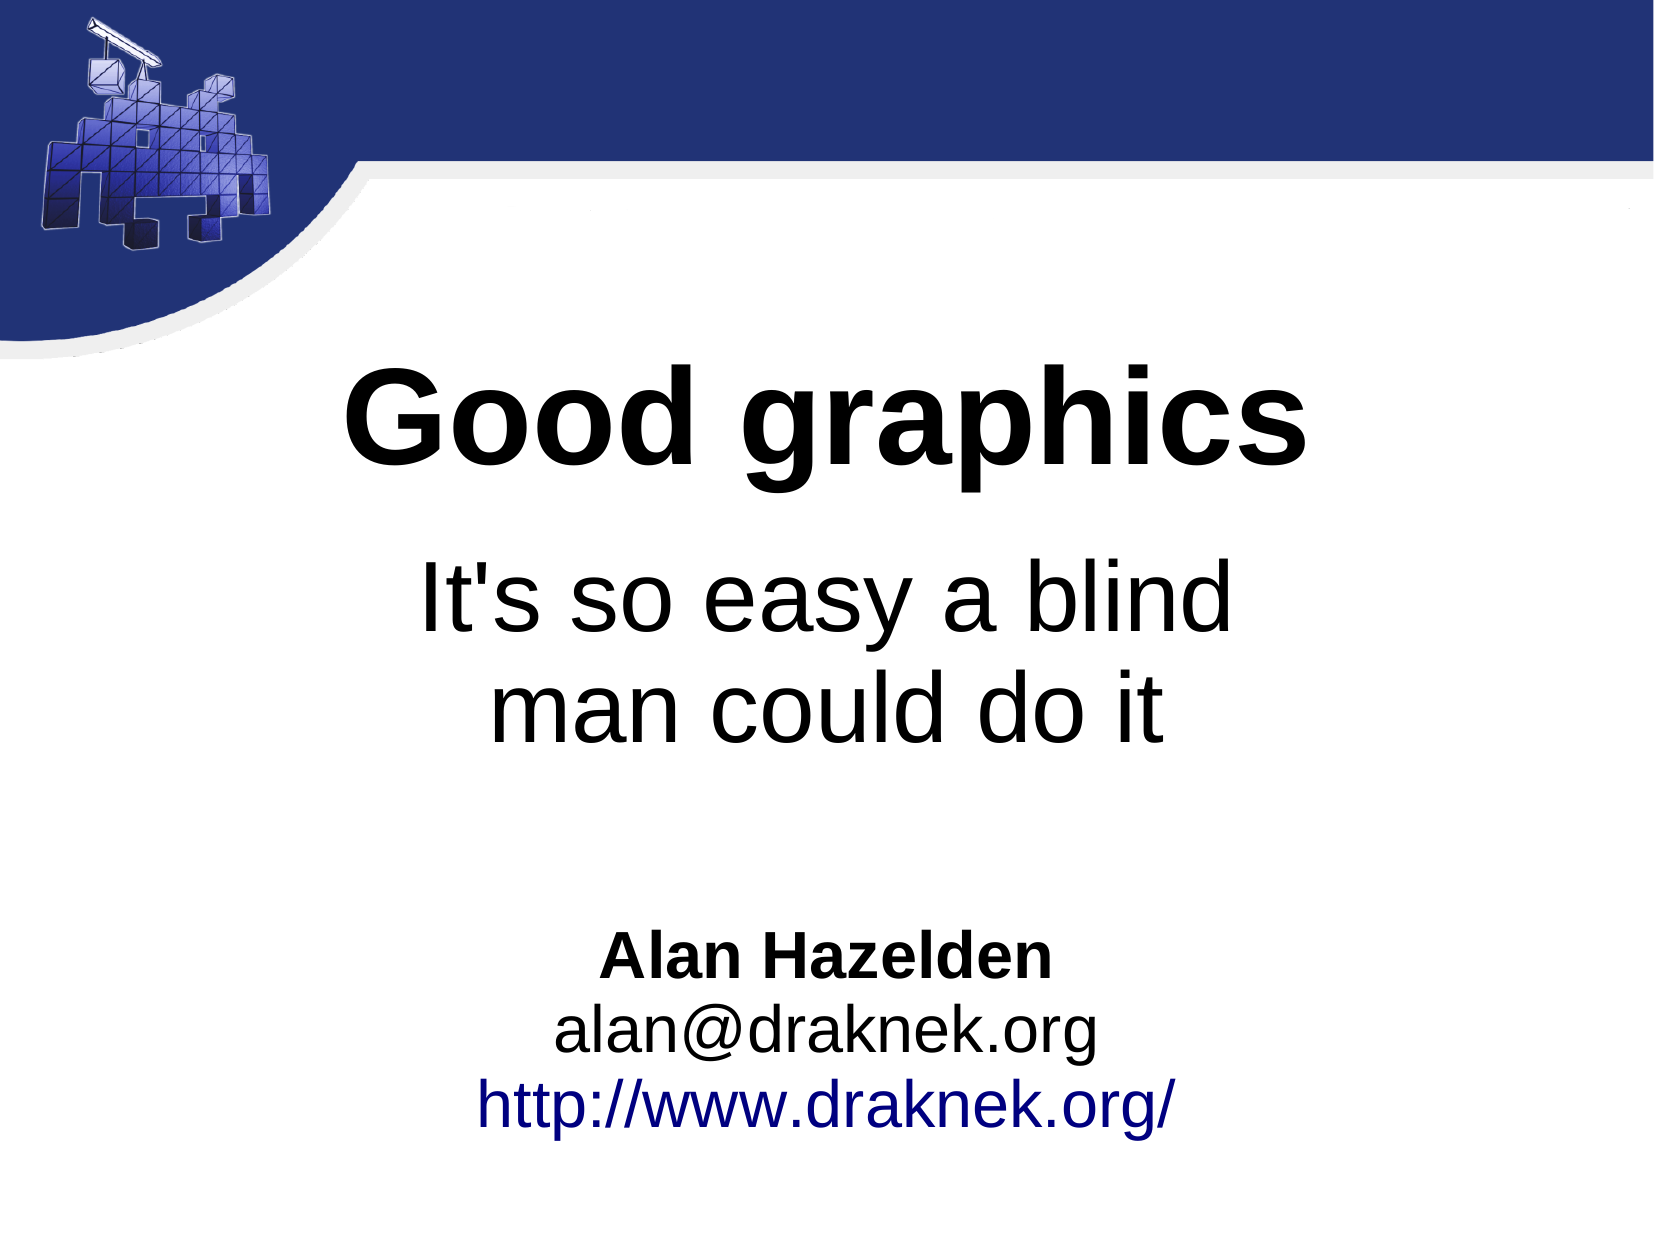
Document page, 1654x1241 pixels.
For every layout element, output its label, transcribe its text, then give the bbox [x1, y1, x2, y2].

picture [0, 0, 1654, 330]
subtitle Good graphics It's so easy a blind man could do it Alan Hazelden alan@draknek.org http://www.draknek.org/ [0, 330, 1654, 1152]
